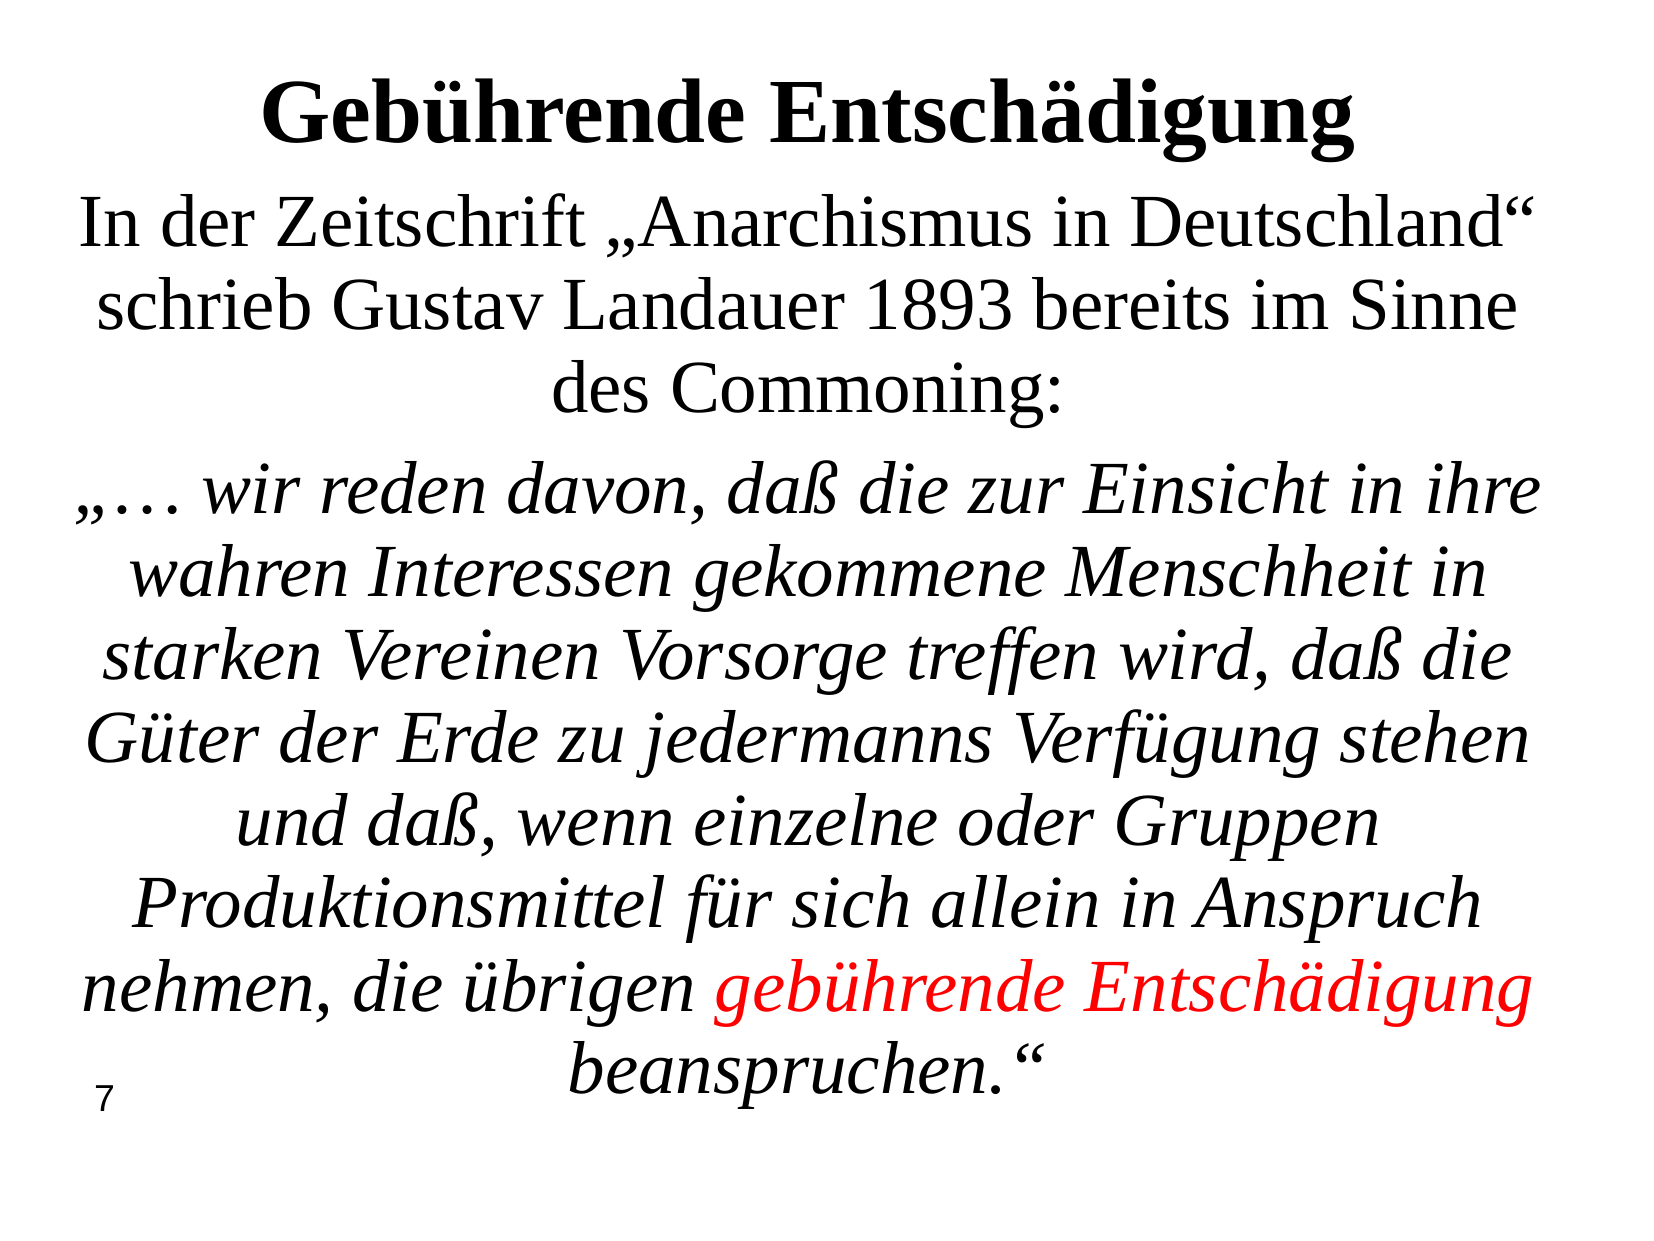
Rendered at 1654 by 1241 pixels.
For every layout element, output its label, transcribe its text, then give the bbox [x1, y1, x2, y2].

text_box Gebührende Entschädigung In der Zeitschrift „Anarchismus in Deutschland“ schrieb Gustav Landauer 1893 bereits im Sinne des Commoning: „… wir reden davon, daß die zur Einsicht in ihre wahren Interessen gekommene Menschheit in starken Vereinen Vorsorge treffen wird, daß die Güter der Erde zu jedermanns Verfügung stehen und daß, wenn einzelne oder Gruppen Produktionsmittel für sich allein in Anspruch nehmen, die übrigen gebührende Entschädigung beanspruchen.“ [59, 53, 1595, 1118]
text_box <Nummer> [79, 1069, 297, 1140]
